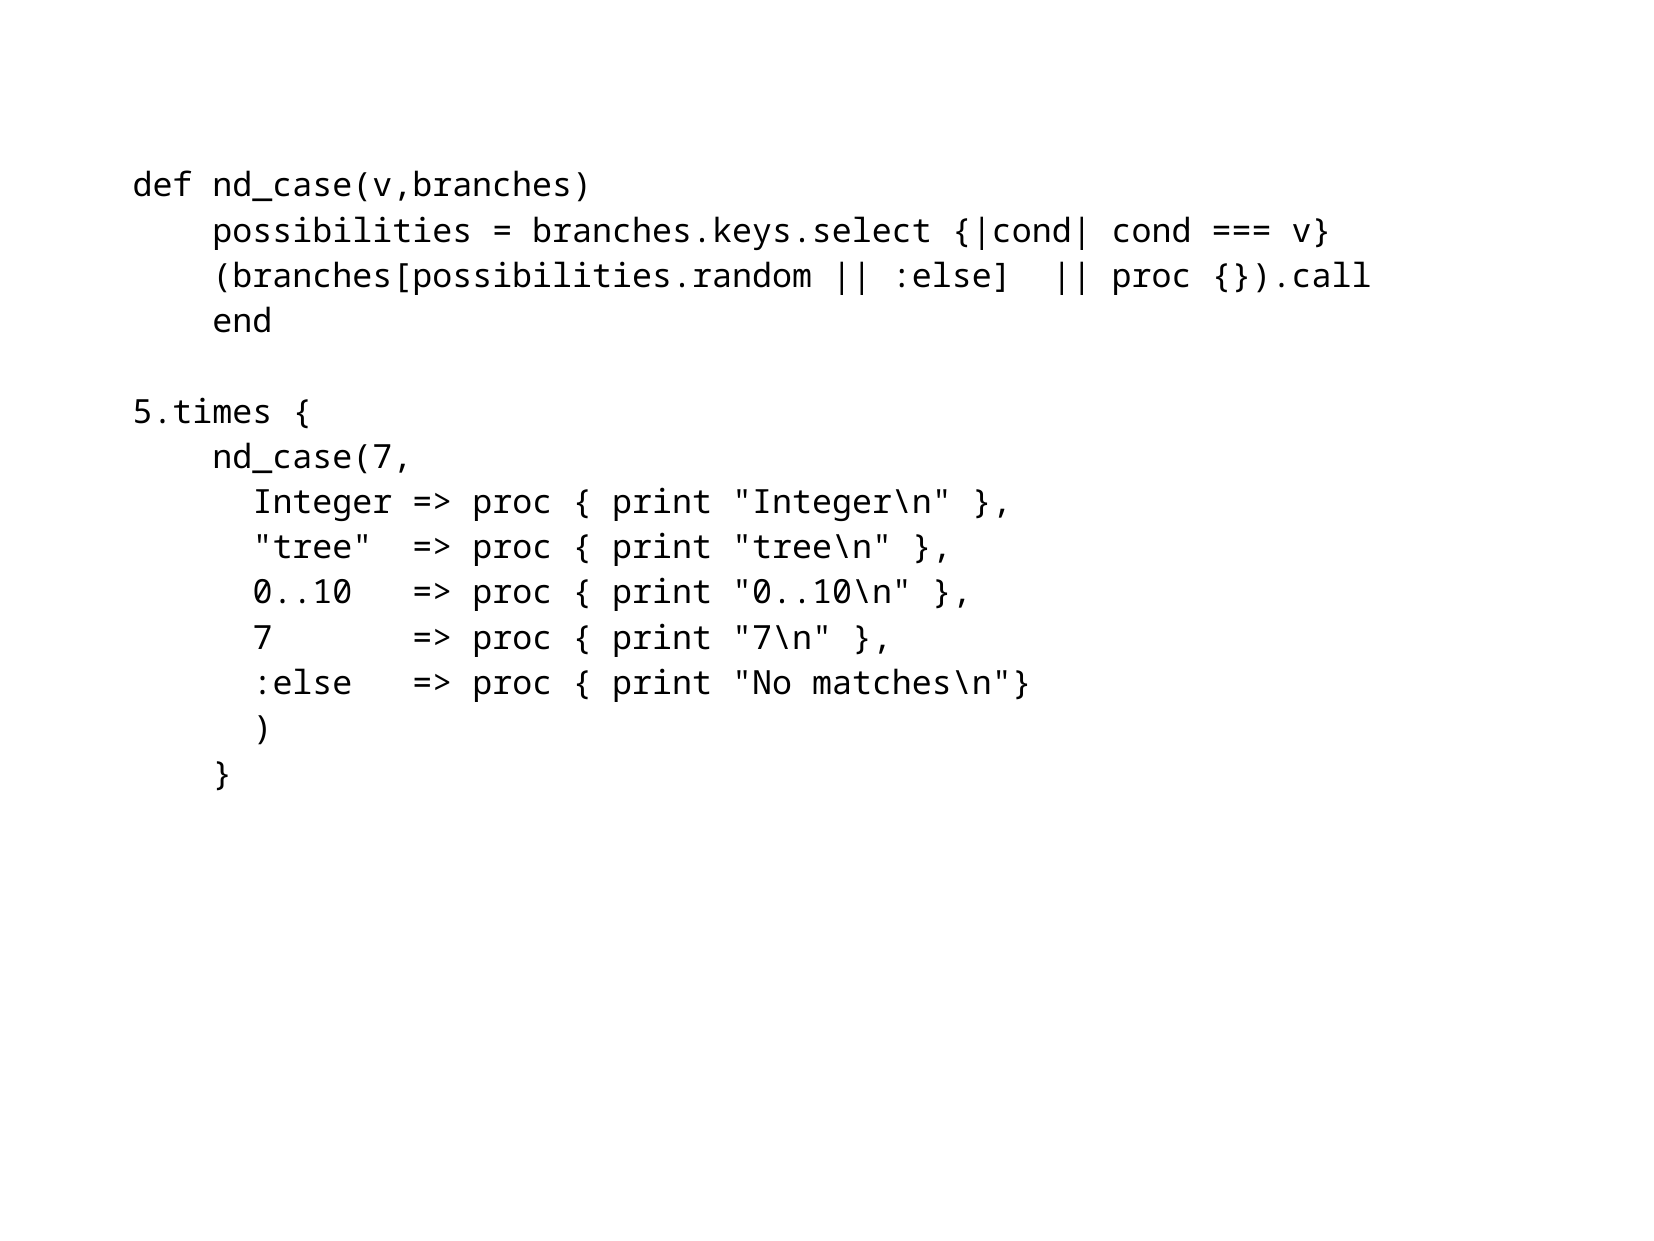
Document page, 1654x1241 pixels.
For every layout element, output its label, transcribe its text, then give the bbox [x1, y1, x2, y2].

text_box def nd_case(v,branches) possibilities = branches.keys.select {|cond| cond === v} (branches[possibilities.random || :else] || proc {}).call end 5.times { nd_case(7, Integer => proc { print "Integer\n" }, "tree" => proc { print "tree\n" }, 0..10 => proc { print "0..10\n" }, 7 => proc { print "7\n" }, :else => proc { print "No matches\n"} ) } [117, 154, 1388, 837]
